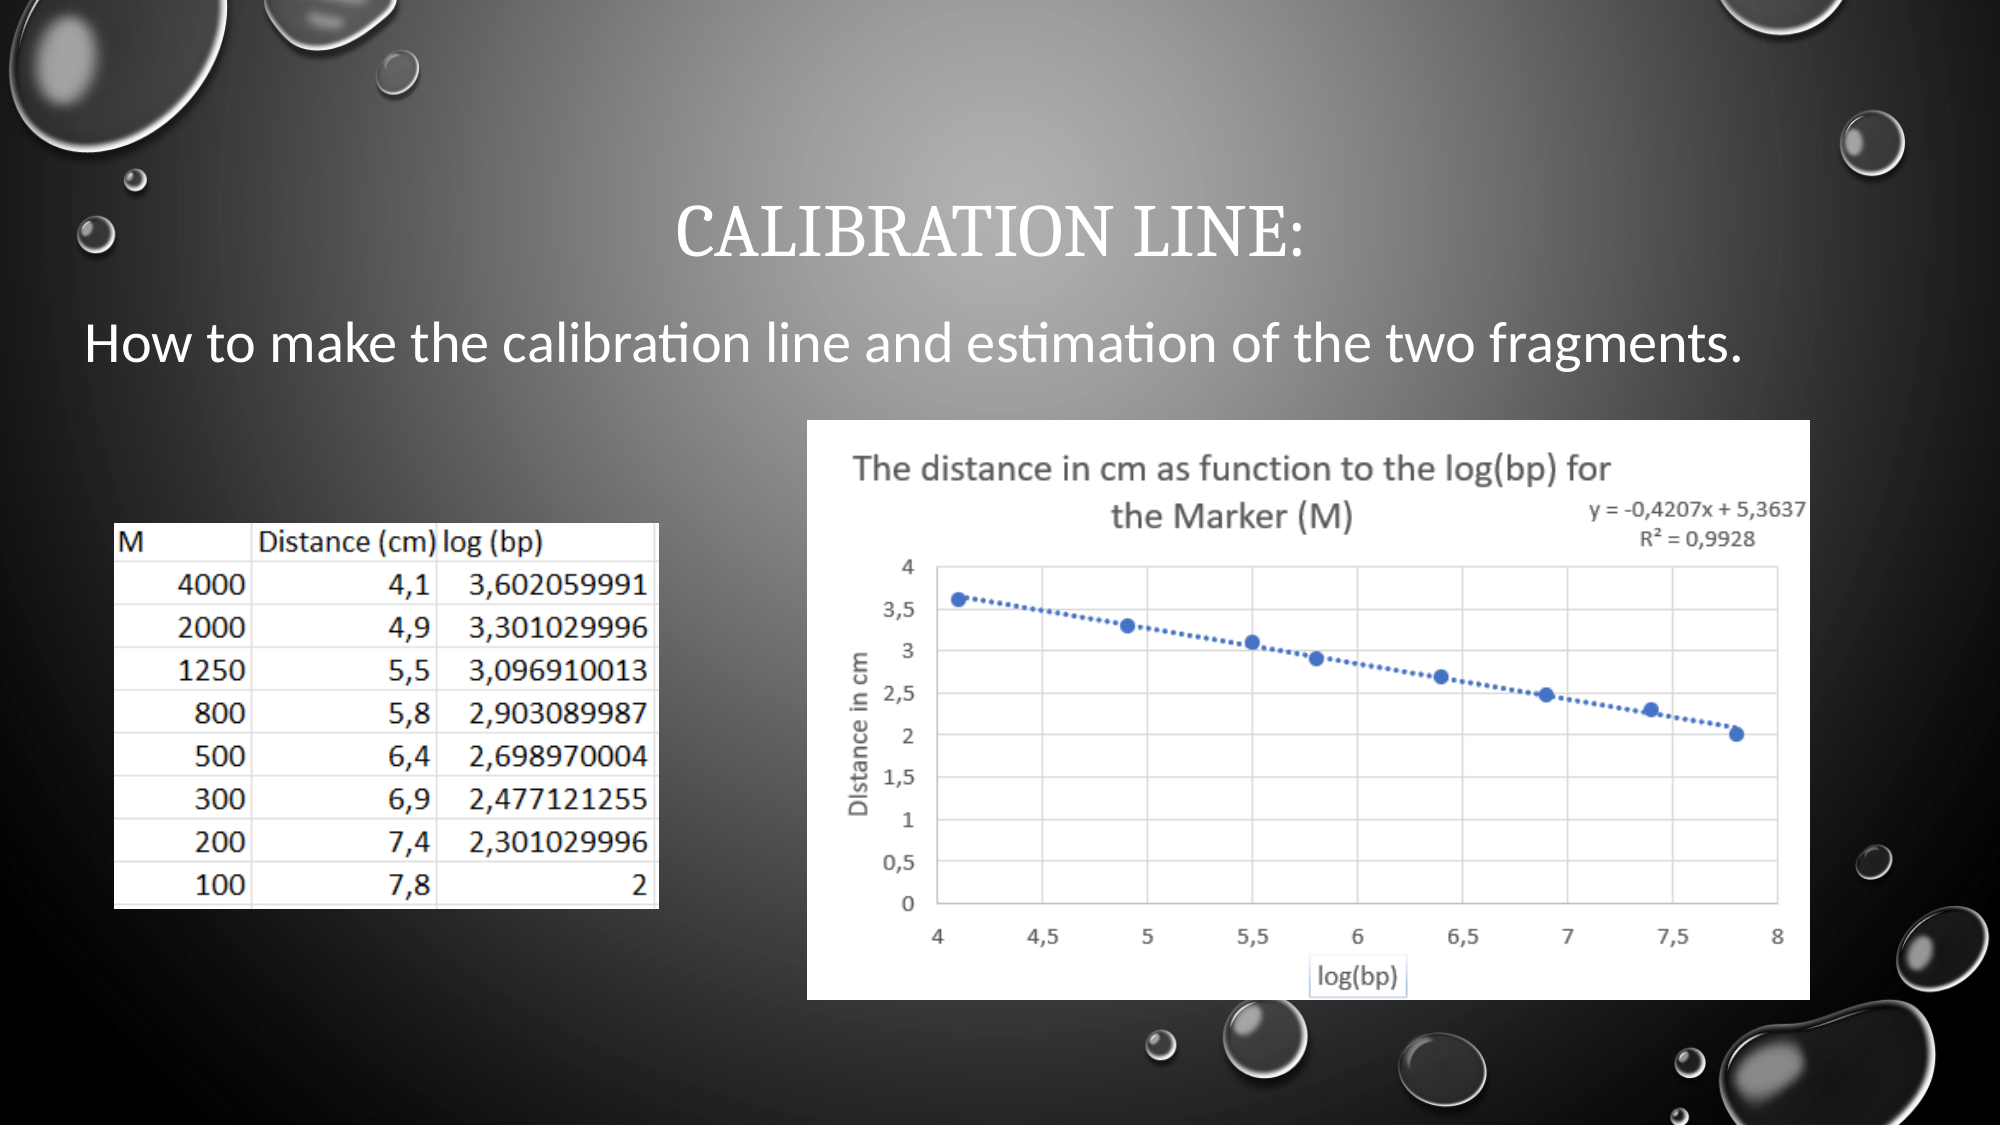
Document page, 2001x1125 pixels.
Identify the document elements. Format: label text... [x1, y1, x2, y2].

text_box How to make the calibration line and estimation of the two fragments. [69, 296, 1781, 383]
title Calibration line: [149, 101, 1851, 364]
picture [807, 420, 1810, 1000]
picture [114, 523, 659, 909]
